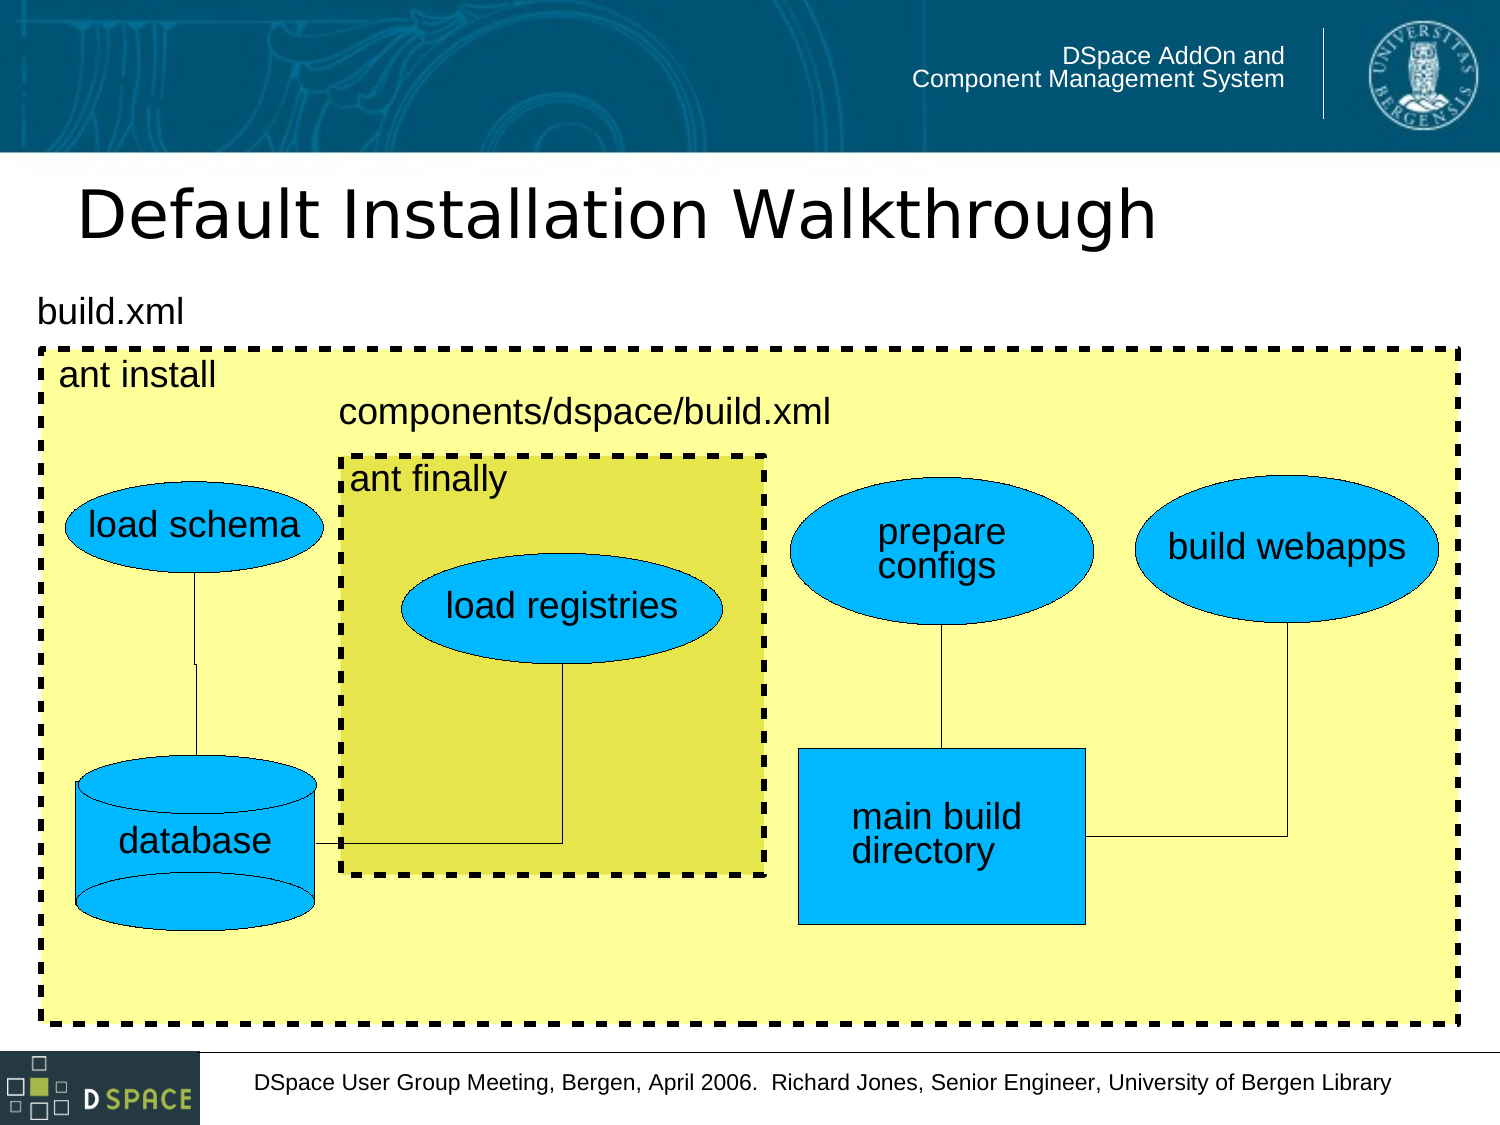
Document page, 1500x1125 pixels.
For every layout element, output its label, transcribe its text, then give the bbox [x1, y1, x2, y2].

text_box main build directory [798, 748, 1086, 925]
text_box build.xml [36, 297, 206, 342]
text_box prepare configs [790, 477, 1094, 625]
text_box load schema [65, 481, 324, 573]
text_box [41, 349, 1459, 1025]
picture [0, 151, 1500, 1125]
picture [1368, 21, 1478, 131]
text_box ant finally [349, 464, 526, 509]
title Default Installation Walkthrough [76, 162, 1427, 278]
text_box ant install [58, 360, 467, 411]
text_box database [75, 781, 315, 905]
text_box components/dspace/build.xml [338, 397, 1140, 448]
text_box build webapps [1135, 475, 1439, 623]
text_box load registries [401, 553, 723, 664]
